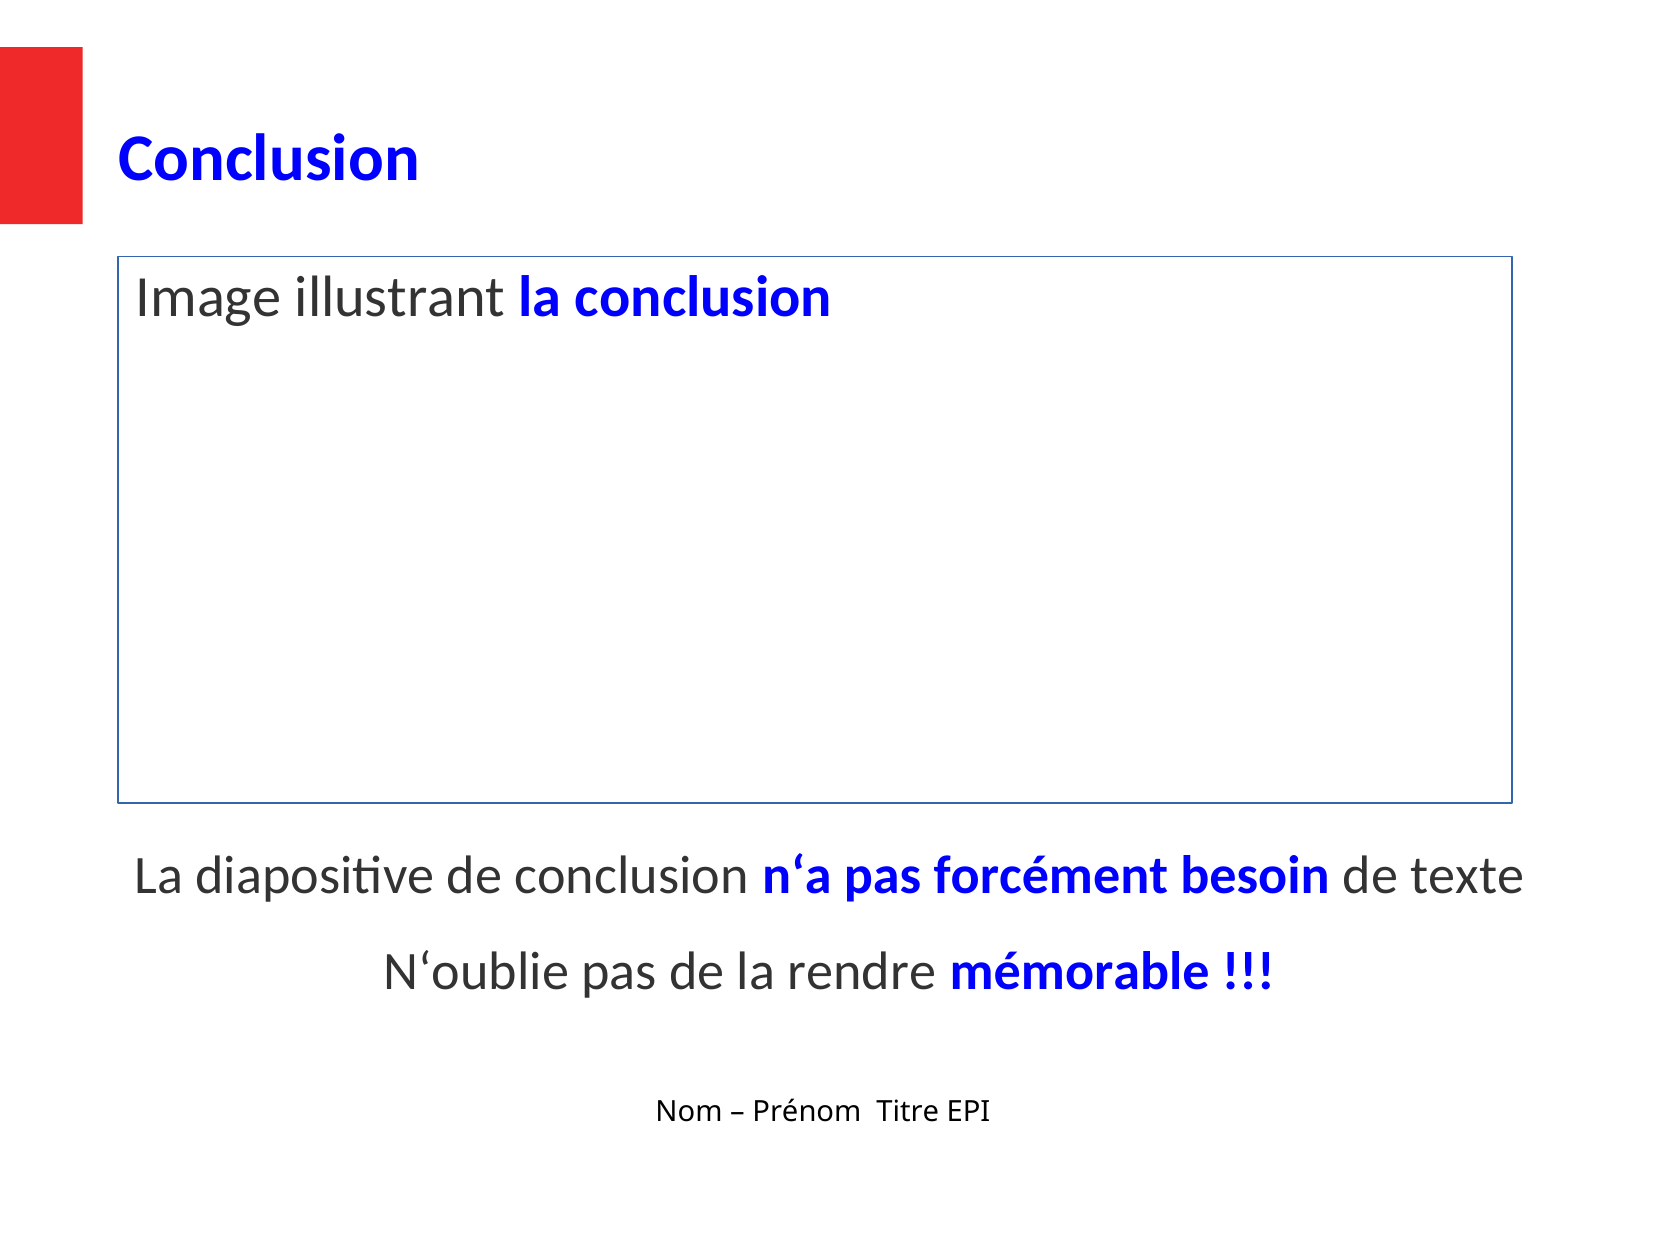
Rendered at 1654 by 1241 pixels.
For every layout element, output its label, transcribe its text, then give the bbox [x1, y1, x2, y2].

text_box La diapositive de conclusion n‘a pas forcément besoin de texte N‘oublie pas de la rendre mémorable !!! [47, 838, 1595, 1052]
title Conclusion [118, 49, 1571, 257]
text_box Image illustrant la conclusion [118, 256, 1512, 804]
